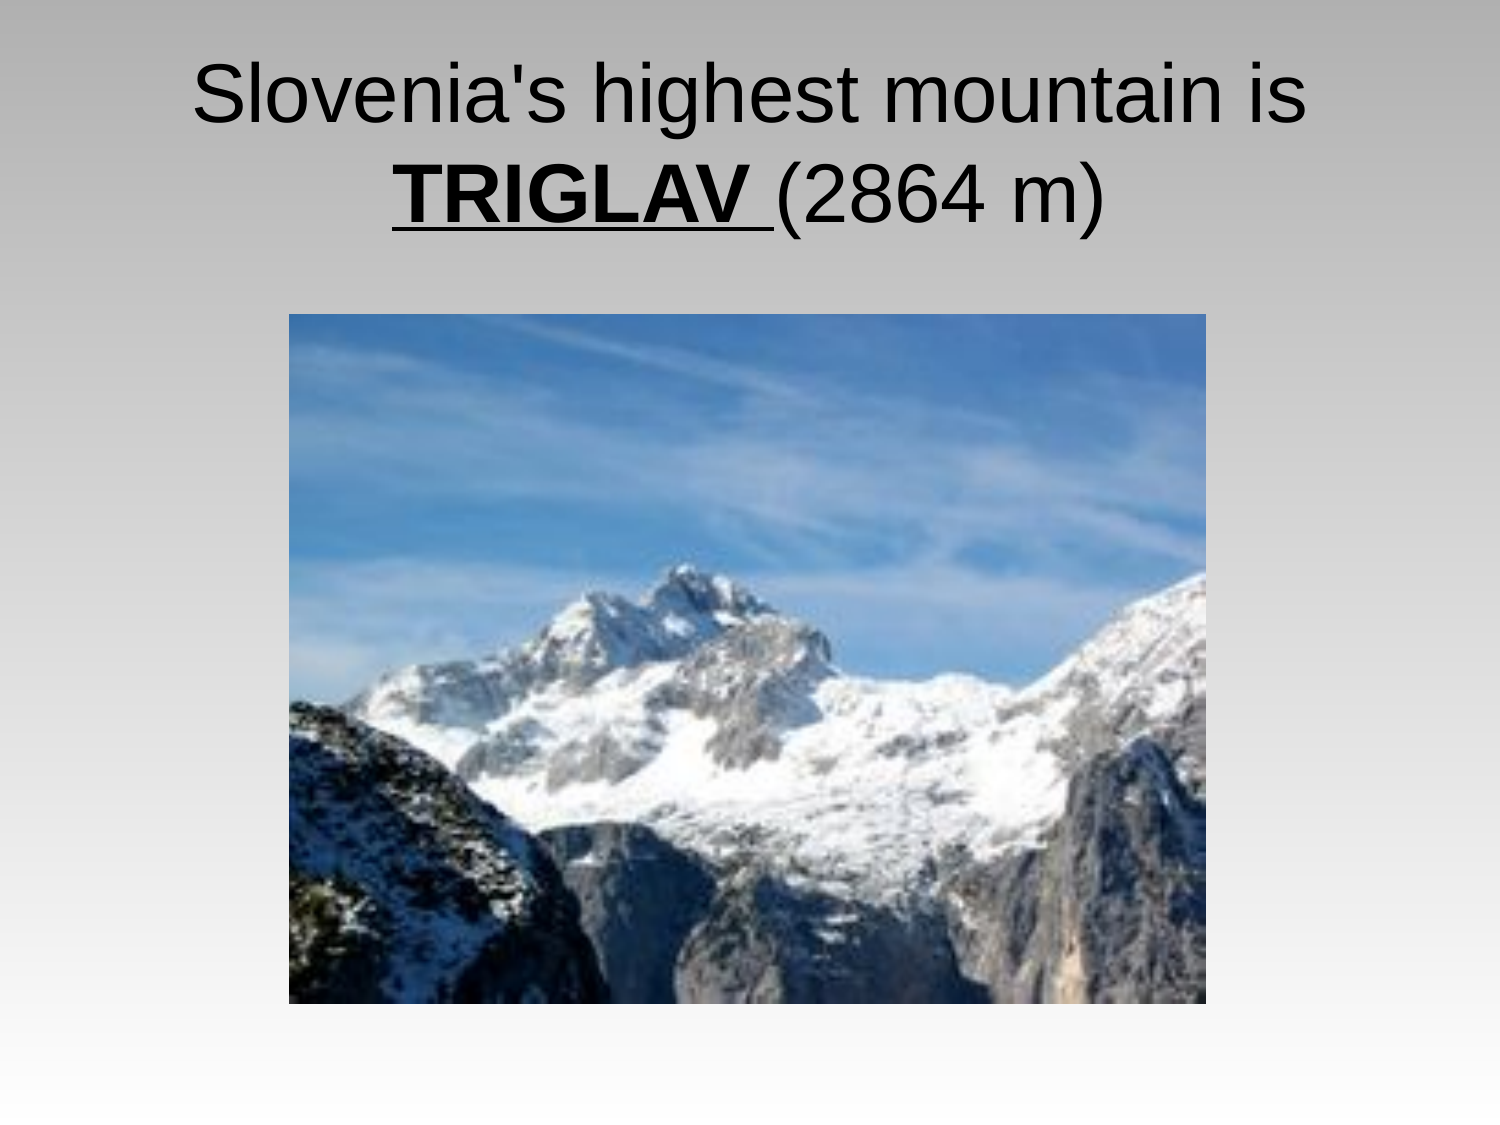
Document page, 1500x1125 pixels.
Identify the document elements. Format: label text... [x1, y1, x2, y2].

title Slovenia's highest mountain is TRIGLAV (2864 m) [75, 45, 1425, 233]
picture [289, 314, 1206, 1004]
